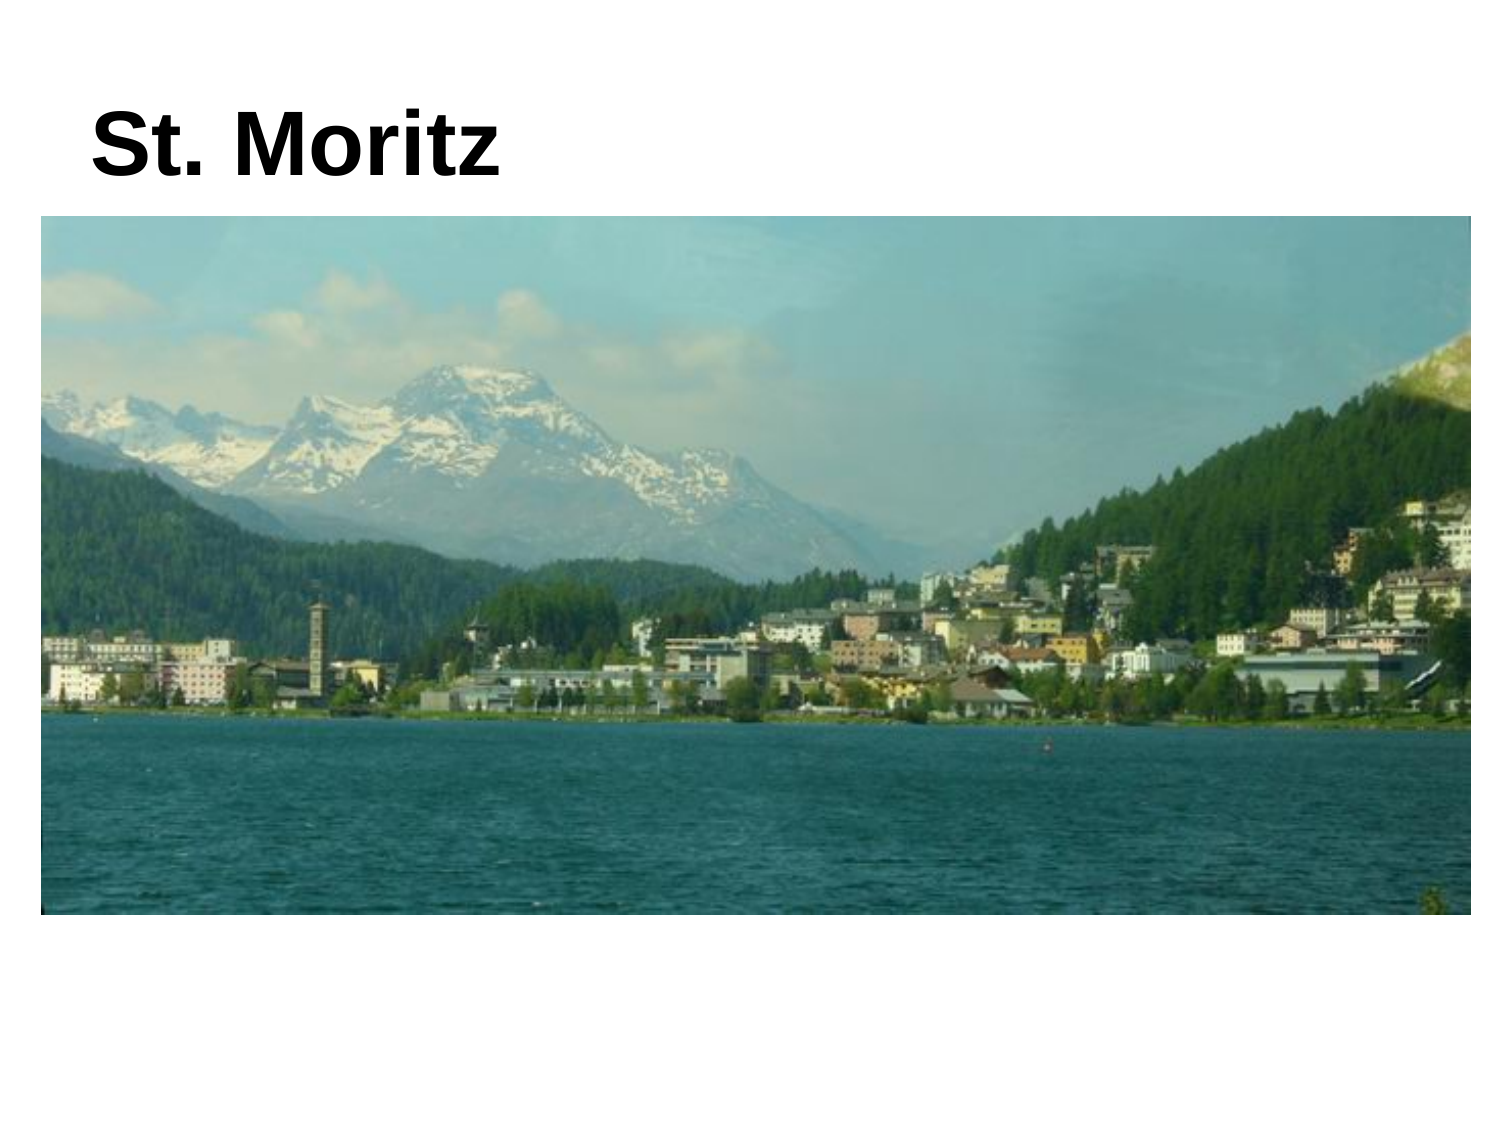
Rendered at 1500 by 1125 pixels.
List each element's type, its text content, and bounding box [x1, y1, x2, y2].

picture [41, 216, 1471, 915]
title St. Moritz [75, 45, 1426, 233]
